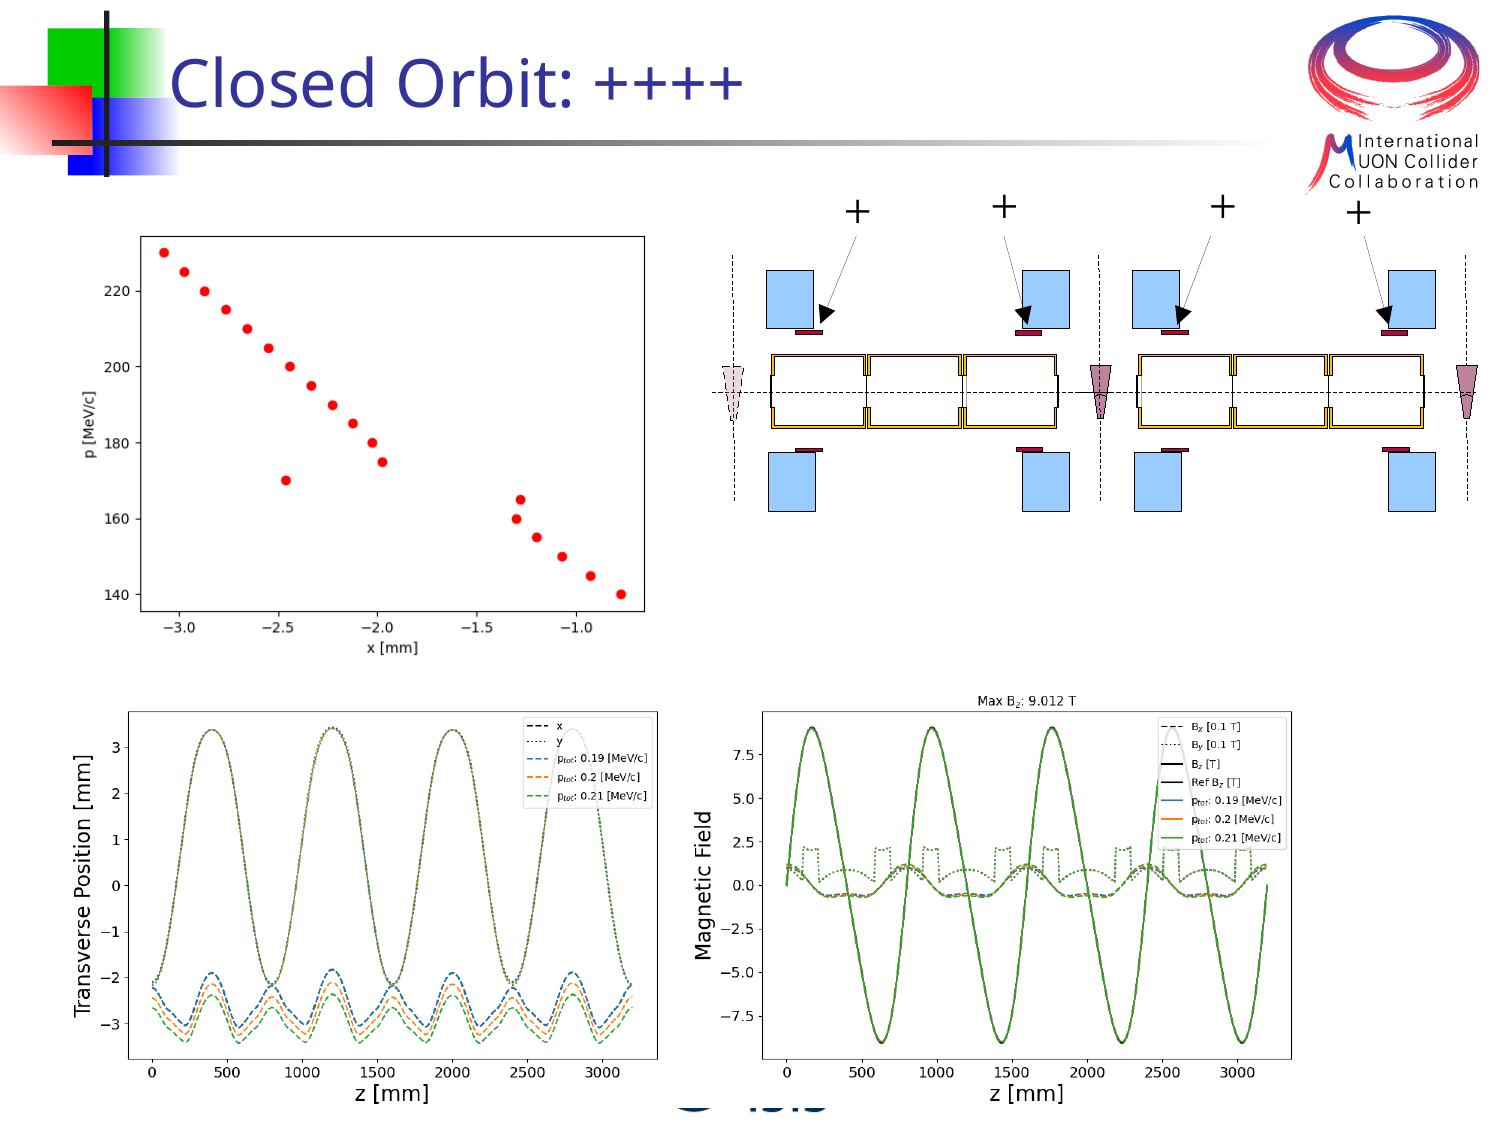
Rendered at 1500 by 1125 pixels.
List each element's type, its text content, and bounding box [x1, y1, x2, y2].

text_box + [975, 171, 1034, 242]
text_box [1161, 330, 1189, 335]
text_box [1022, 270, 1070, 329]
text_box [1381, 330, 1408, 336]
text_box [1456, 365, 1478, 419]
text_box [770, 354, 1059, 429]
title Closed Orbit: ++++ [168, 0, 1447, 176]
text_box [1136, 354, 1425, 429]
text_box [1382, 447, 1436, 512]
text_box [1015, 330, 1042, 336]
text_box [795, 330, 823, 335]
text_box [1090, 365, 1112, 392]
text_box + [1329, 177, 1388, 248]
text_box [1388, 270, 1436, 329]
picture [1305, 15, 1480, 195]
text_box [1134, 448, 1189, 512]
picture [0, 177, 1441, 1125]
text_box + [1194, 171, 1252, 242]
text_box [768, 448, 823, 512]
text_box [766, 270, 814, 329]
text_box + [828, 176, 887, 248]
text_box [1016, 447, 1070, 512]
text_box [1094, 393, 1108, 419]
text_box [1132, 270, 1180, 329]
text_box [722, 366, 744, 421]
